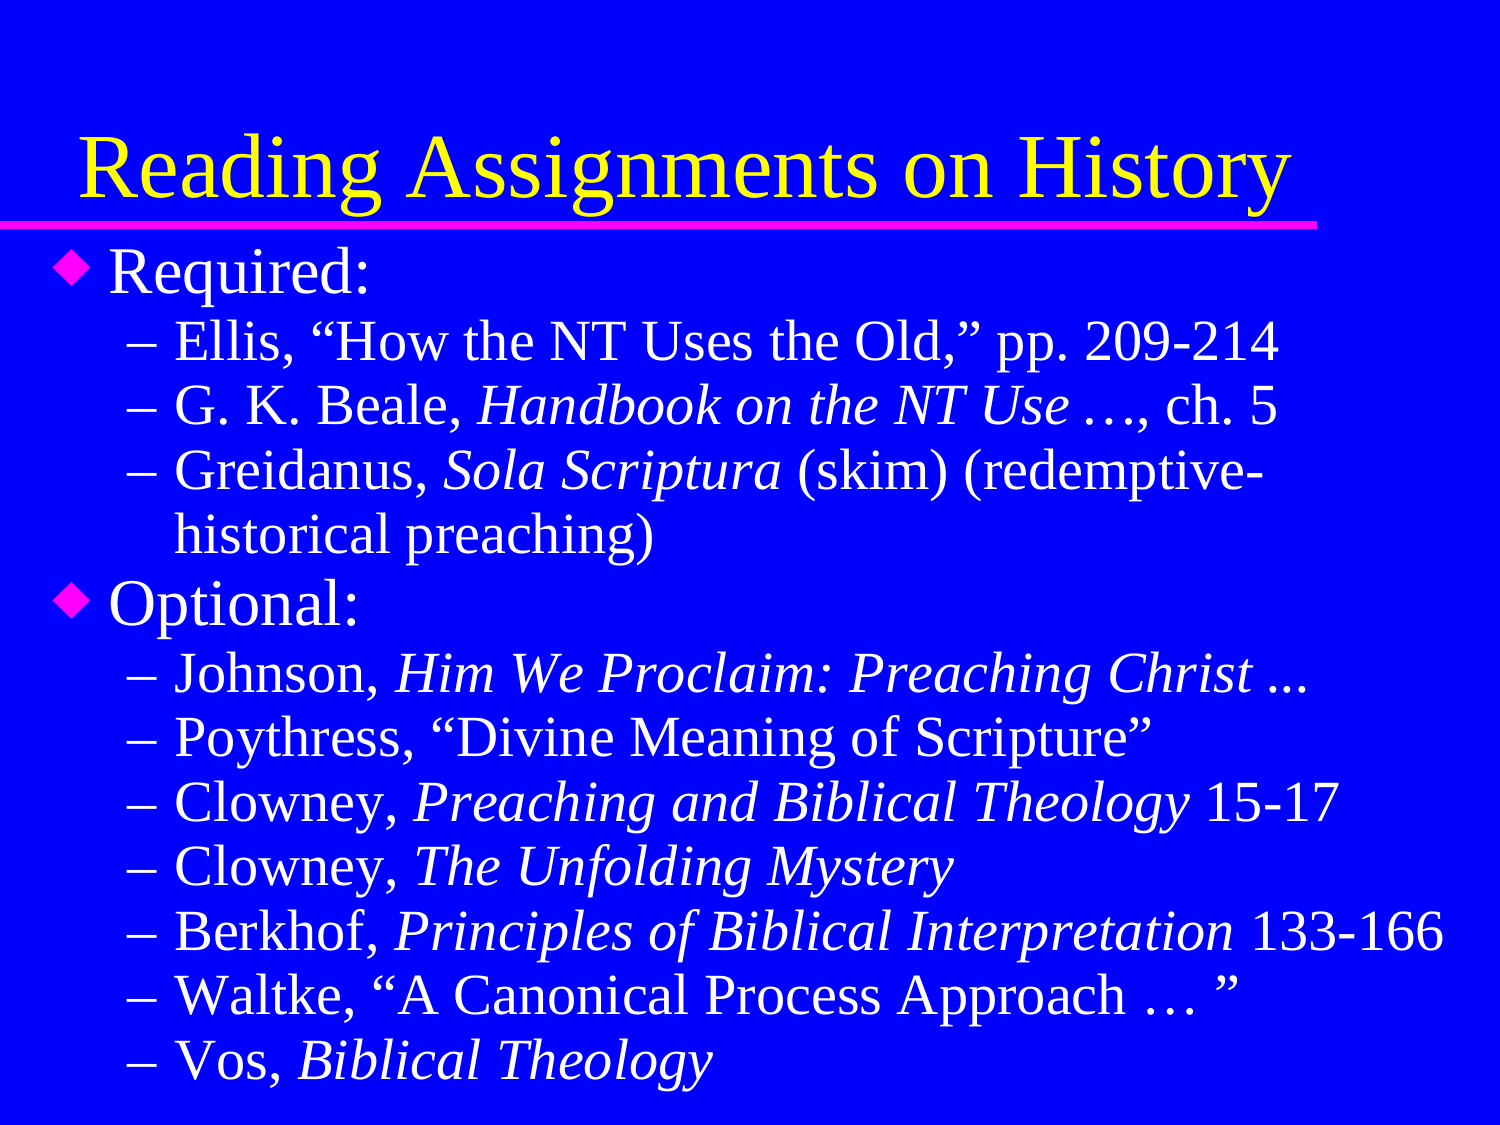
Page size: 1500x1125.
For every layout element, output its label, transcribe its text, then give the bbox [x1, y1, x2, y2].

title Reading Assignments on History [62, 43, 1338, 225]
list Required: Ellis, “How the NT Uses the Old,” pp. 209-214 G. K. Beale, Handbook on the NT Use …, ch. 5 Greidanus, Sola Scriptura (skim) (redemptive-historical preaching) Optional: Johnson, Him We Proclaim: Preaching Christ ... Poythress, “Divine Meaning of Scripture” Clowney, Preaching and Biblical Theology 15-17 Clowney, The Unfolding Mystery Berkhof, Principles of Biblical Interpretation 133-166 Waltke, “A Canonical Process Approach … ” Vos, Biblical Theology [37, 226, 1488, 1103]
